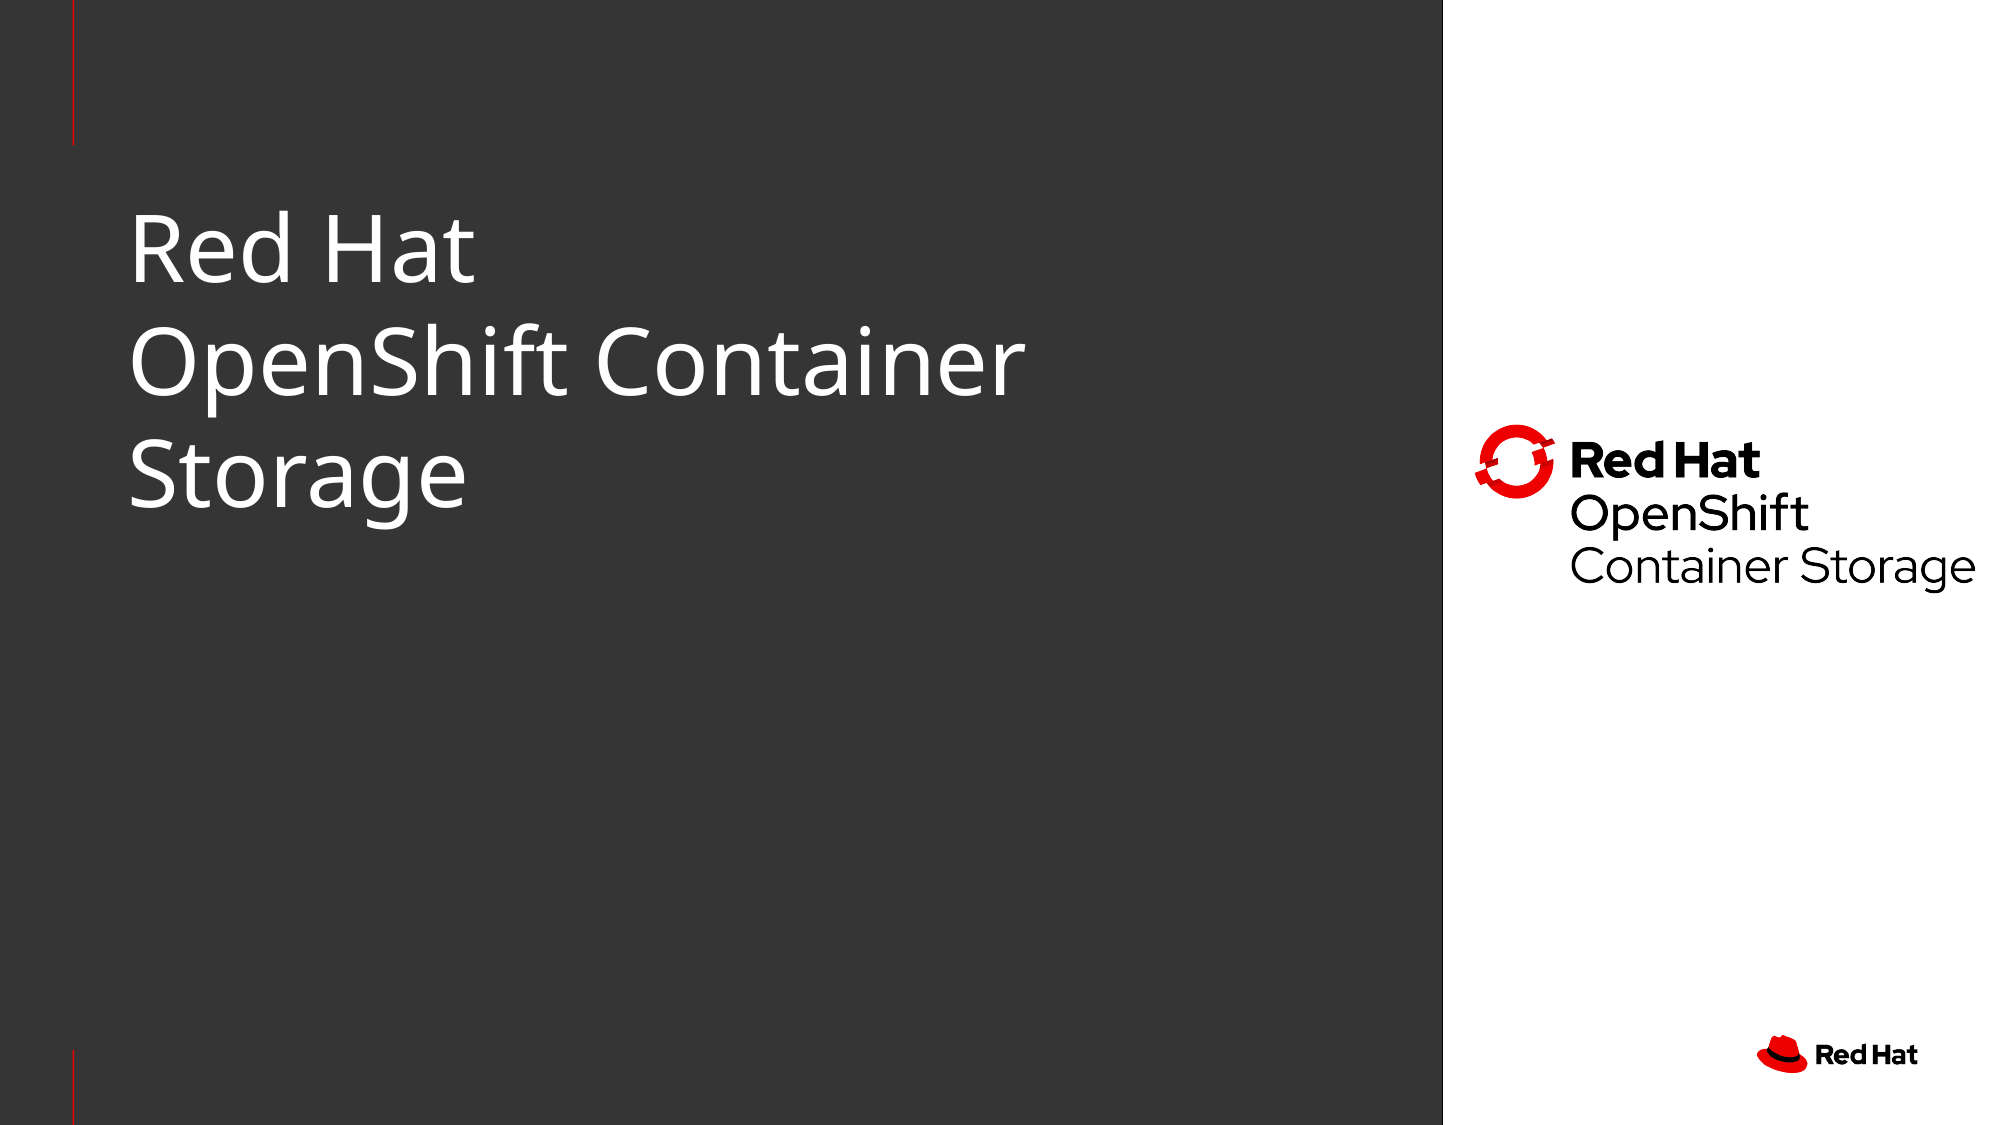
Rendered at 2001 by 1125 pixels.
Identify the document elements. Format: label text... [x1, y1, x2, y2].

picture [0, 0, 2001, 1125]
title Red Hat OpenShift Container Storage [73, 177, 1194, 524]
